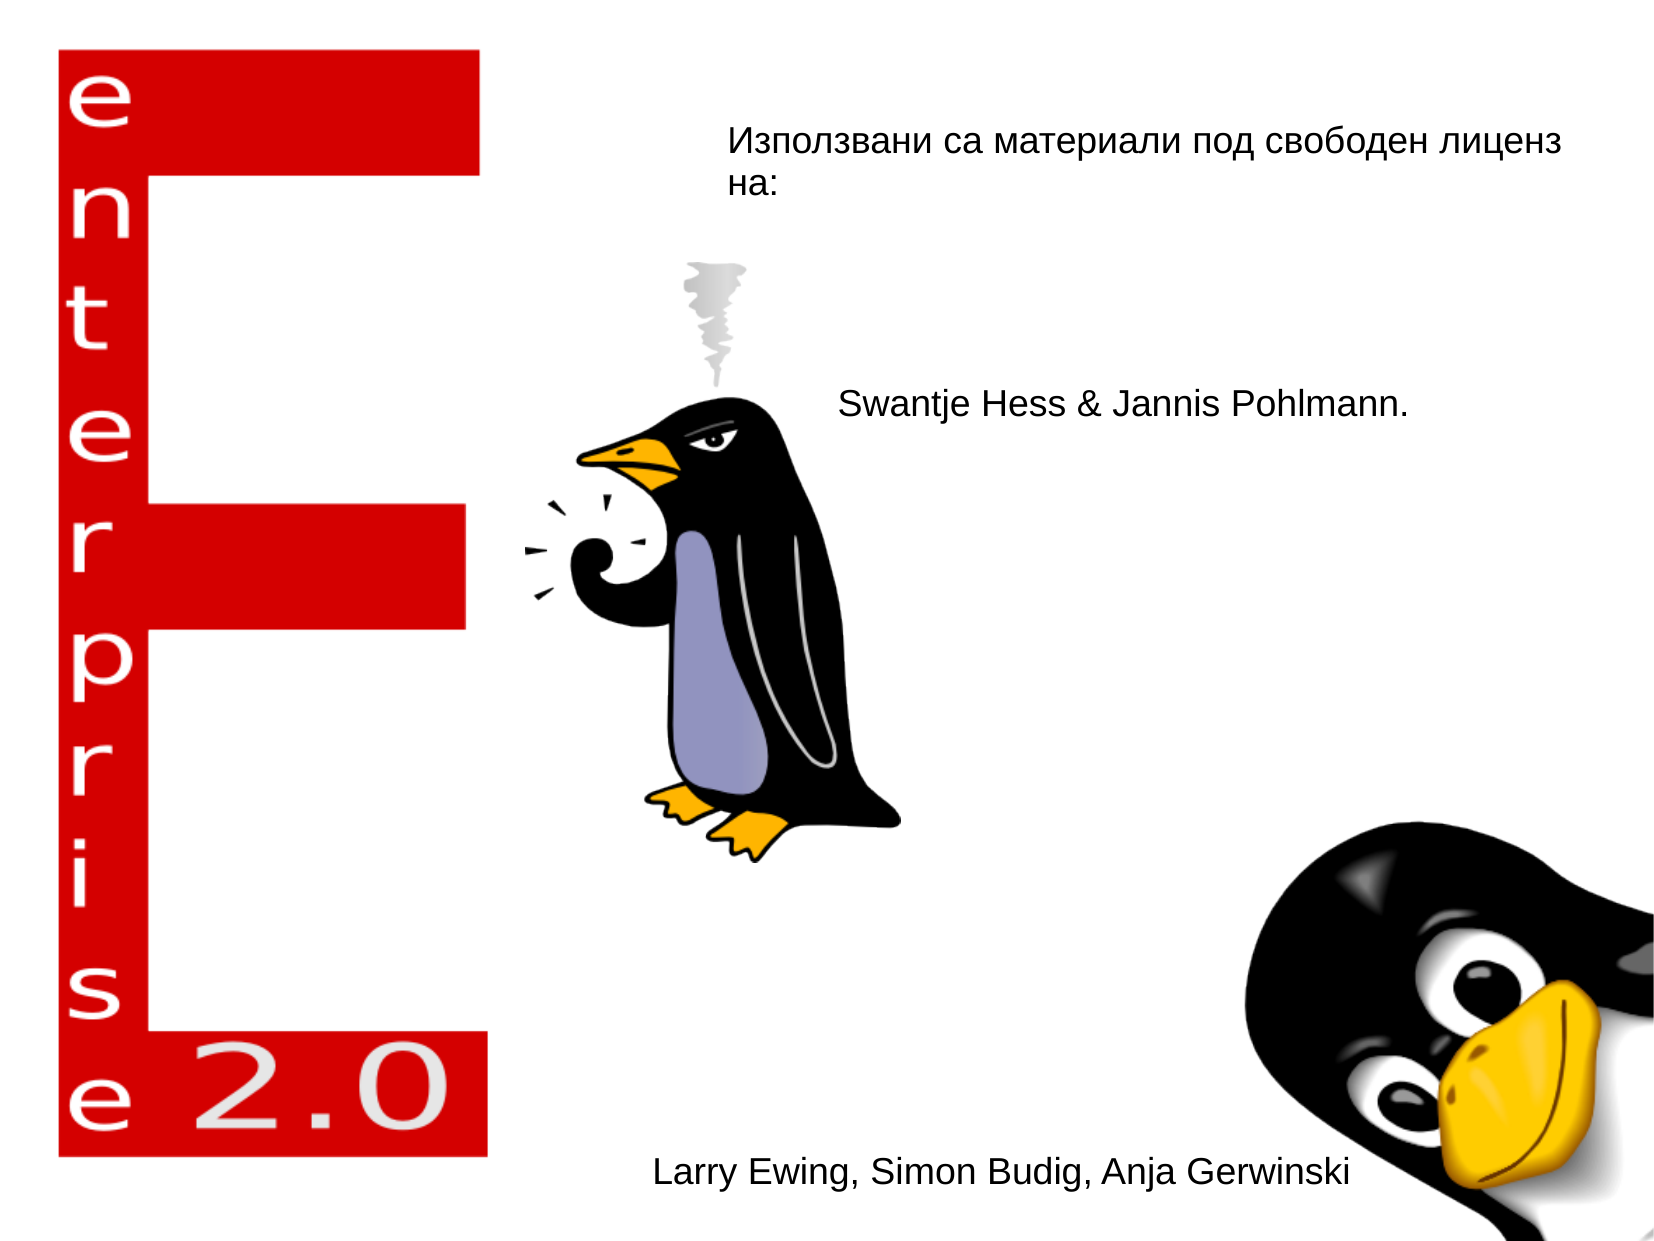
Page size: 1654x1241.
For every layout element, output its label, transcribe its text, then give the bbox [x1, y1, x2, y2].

text_box Swantje Hess & Jannis Pohlmann. [901, 375, 1426, 432]
picture [6, 5, 1654, 1241]
text_box Larry Ewing, Simon Budig, Anja Gerwinski [637, 1143, 1367, 1201]
text_box Използвани са материали под свободен лиценз на: [712, 112, 1575, 212]
